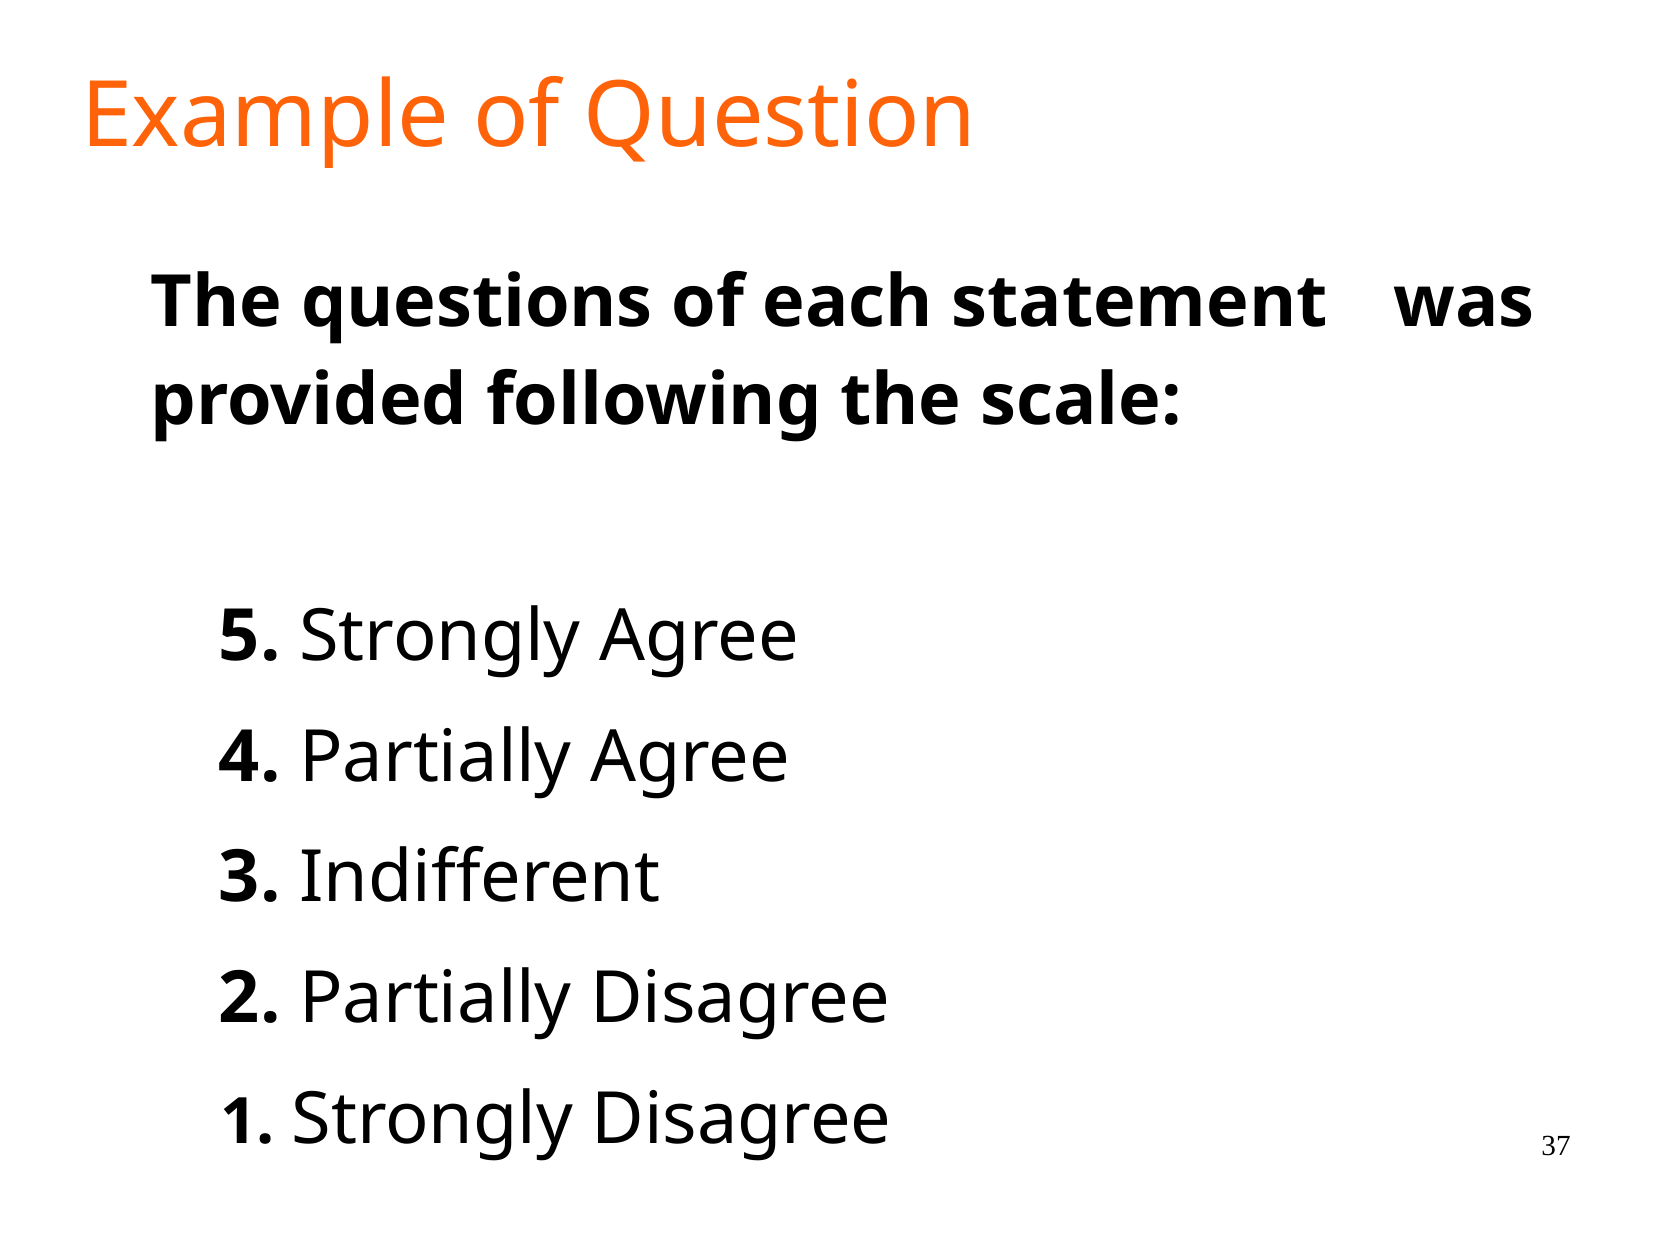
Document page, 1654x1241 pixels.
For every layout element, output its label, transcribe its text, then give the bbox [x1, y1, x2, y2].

list The questions of each statement was provided following the scale: 5. Strongly Agree 4. Partially Agree 3. Indifferent 2. Partially Disagree 1. Strongly Disagree [82, 249, 1654, 1171]
title Example of Question [81, 17, 1570, 204]
